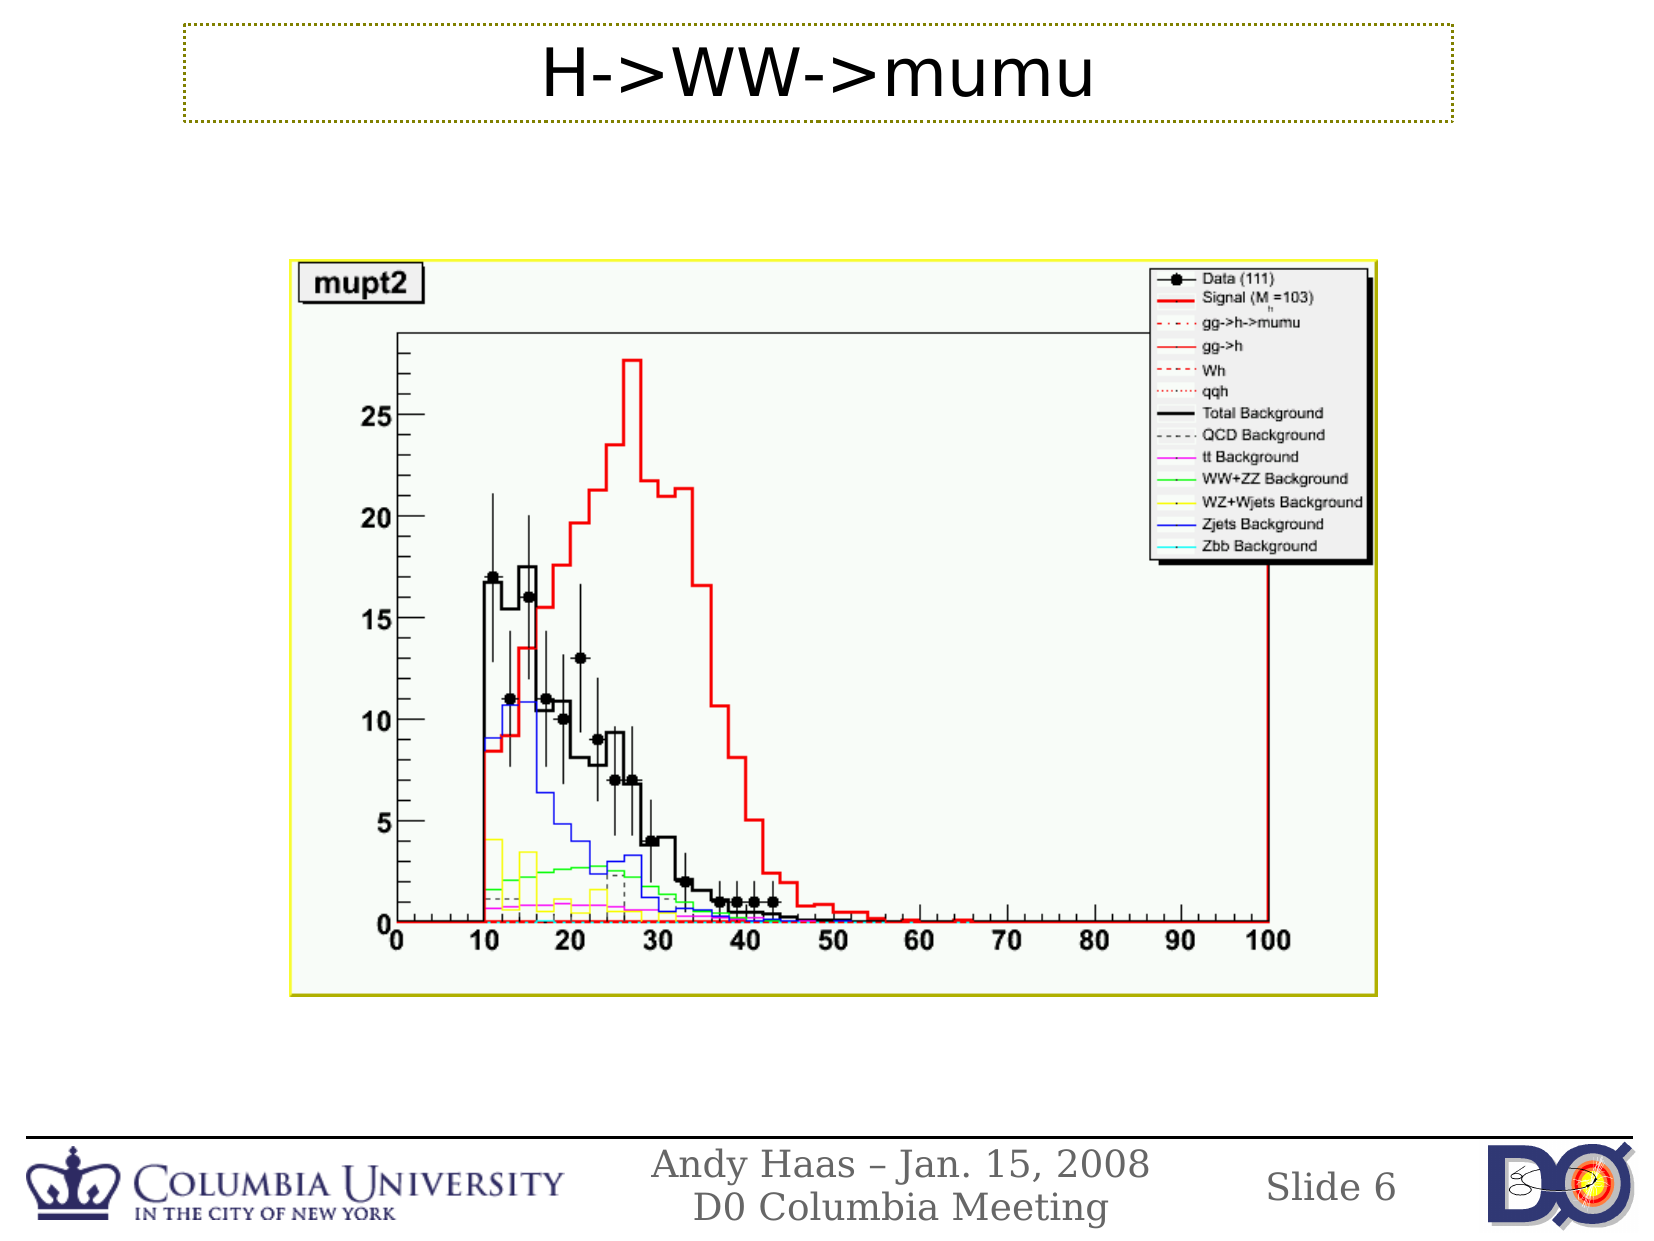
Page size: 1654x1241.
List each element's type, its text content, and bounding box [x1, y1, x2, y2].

picture [1479, 1140, 1639, 1233]
picture [289, 259, 1378, 997]
title H->WW->mumu [184, 24, 1453, 122]
picture [26, 1146, 565, 1220]
